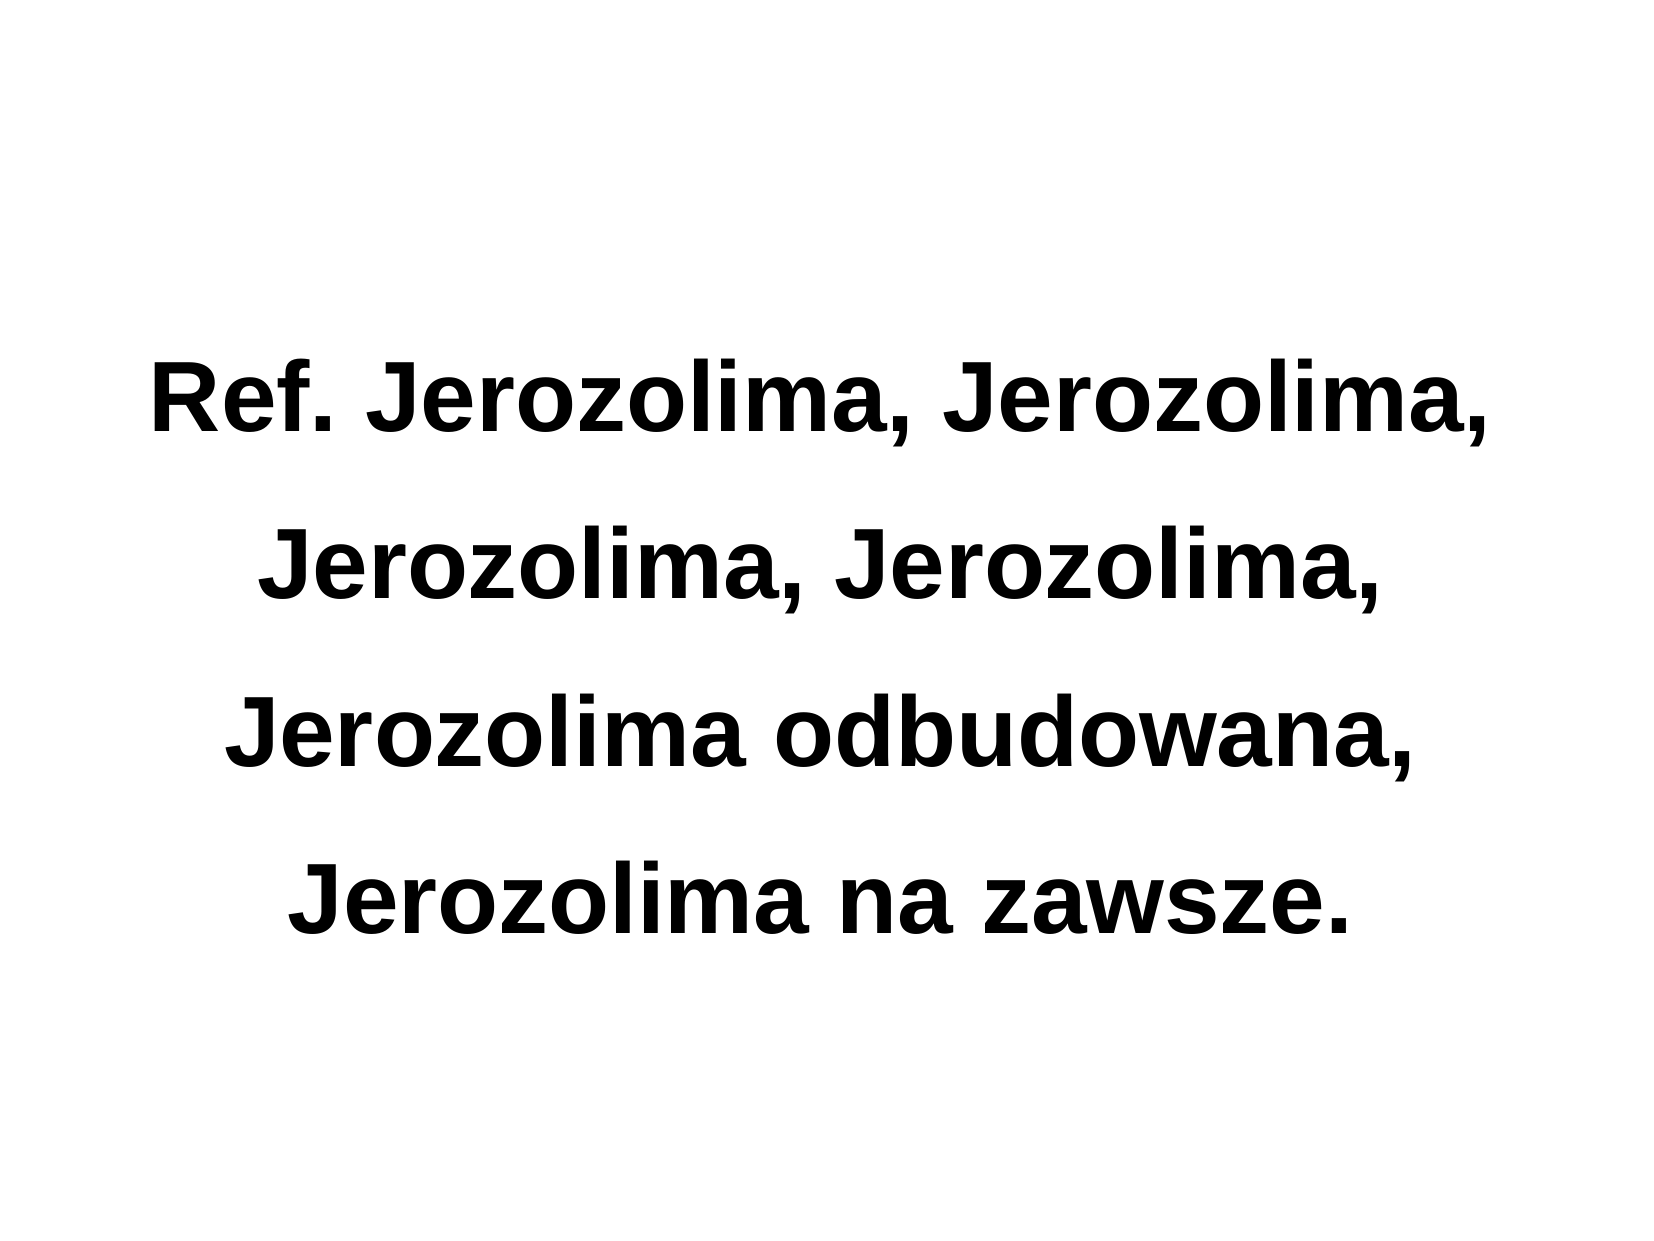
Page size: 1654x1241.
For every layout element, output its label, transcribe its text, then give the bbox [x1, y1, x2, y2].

subtitle Ref. Jerozolima, Jerozolima, Jerozolima, Jerozolima, Jerozolima odbudowana, Jerozolima na zawsze. [0, 0, 1642, 1241]
